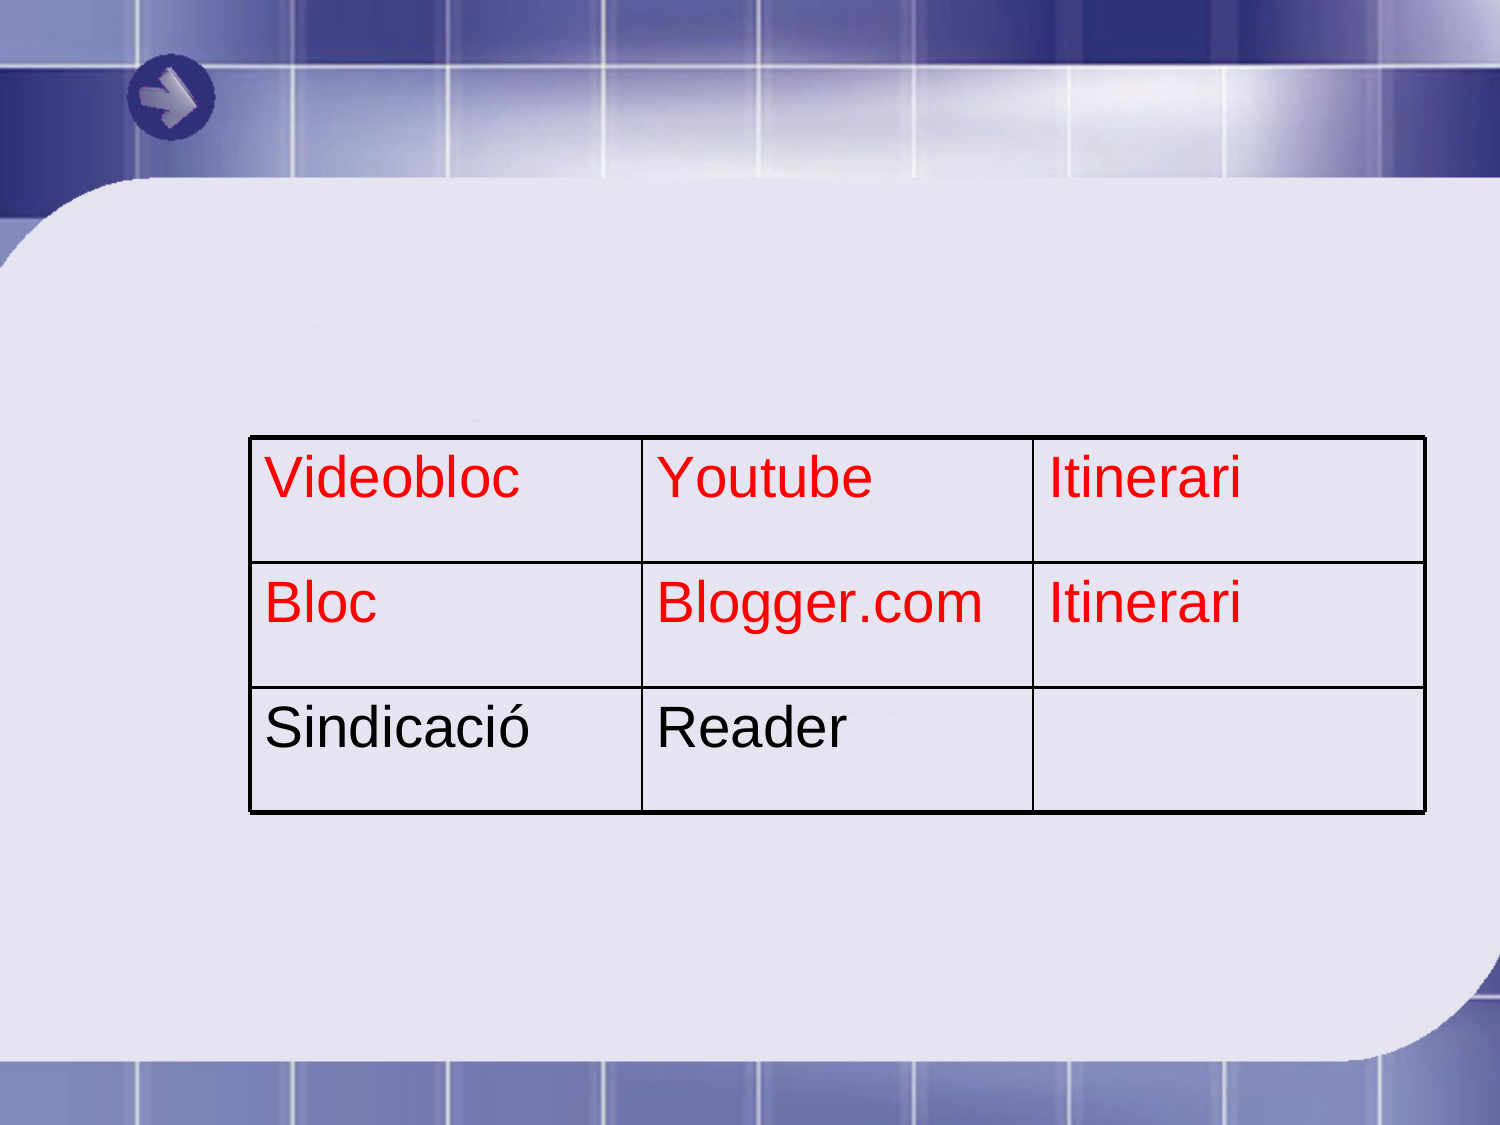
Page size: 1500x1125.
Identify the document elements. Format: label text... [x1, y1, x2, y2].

text_box Videobloc [252, 440, 641, 561]
text_box Sindicació [252, 689, 641, 810]
text_box Reader [643, 689, 1032, 810]
text_box Youtube [643, 440, 1032, 561]
picture [0, 0, 1500, 1125]
text_box Itinerari [1034, 564, 1423, 686]
text_box Bloc [252, 564, 641, 686]
text_box Blogger.com [643, 564, 1032, 686]
text_box Itinerari [1034, 440, 1423, 561]
